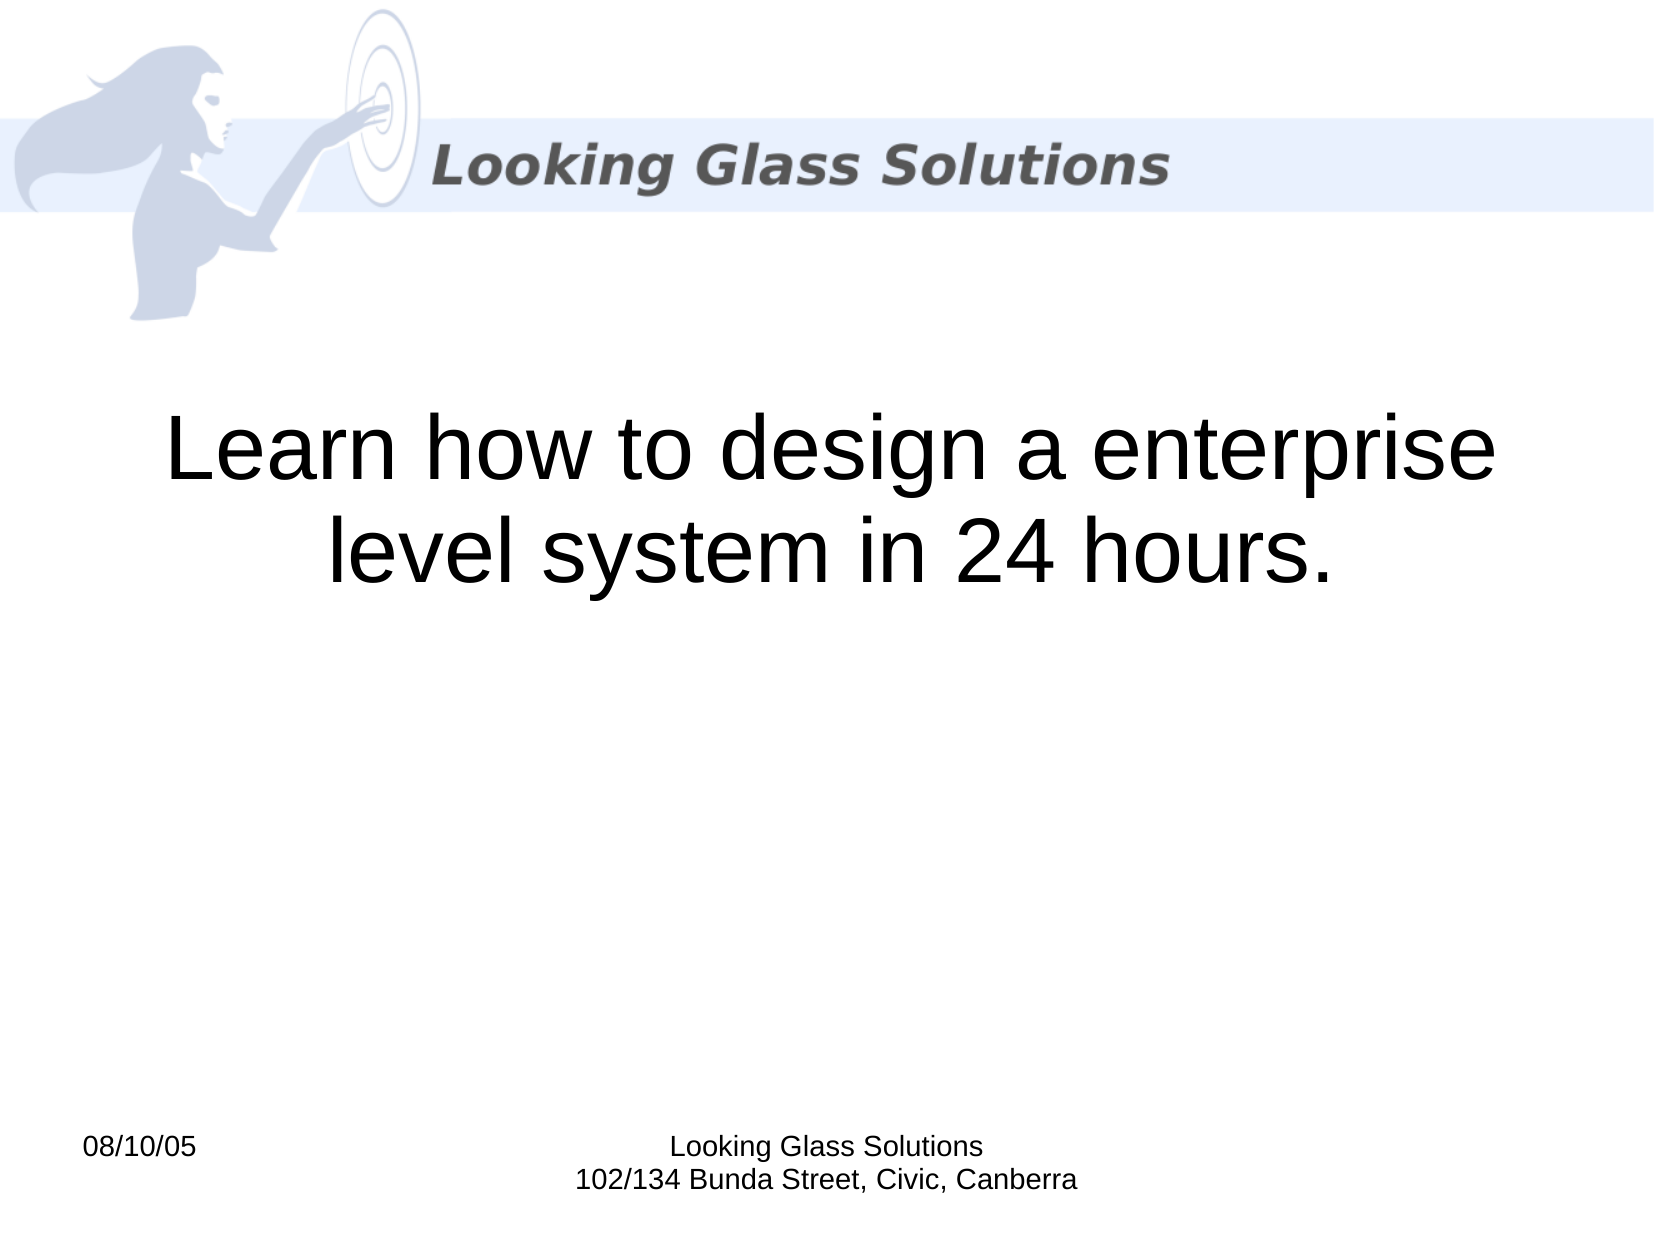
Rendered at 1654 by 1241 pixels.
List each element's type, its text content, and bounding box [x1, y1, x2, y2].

picture [0, 0, 1654, 325]
title Learn how to design a enterprise level system in 24 hours. [88, 395, 1577, 603]
